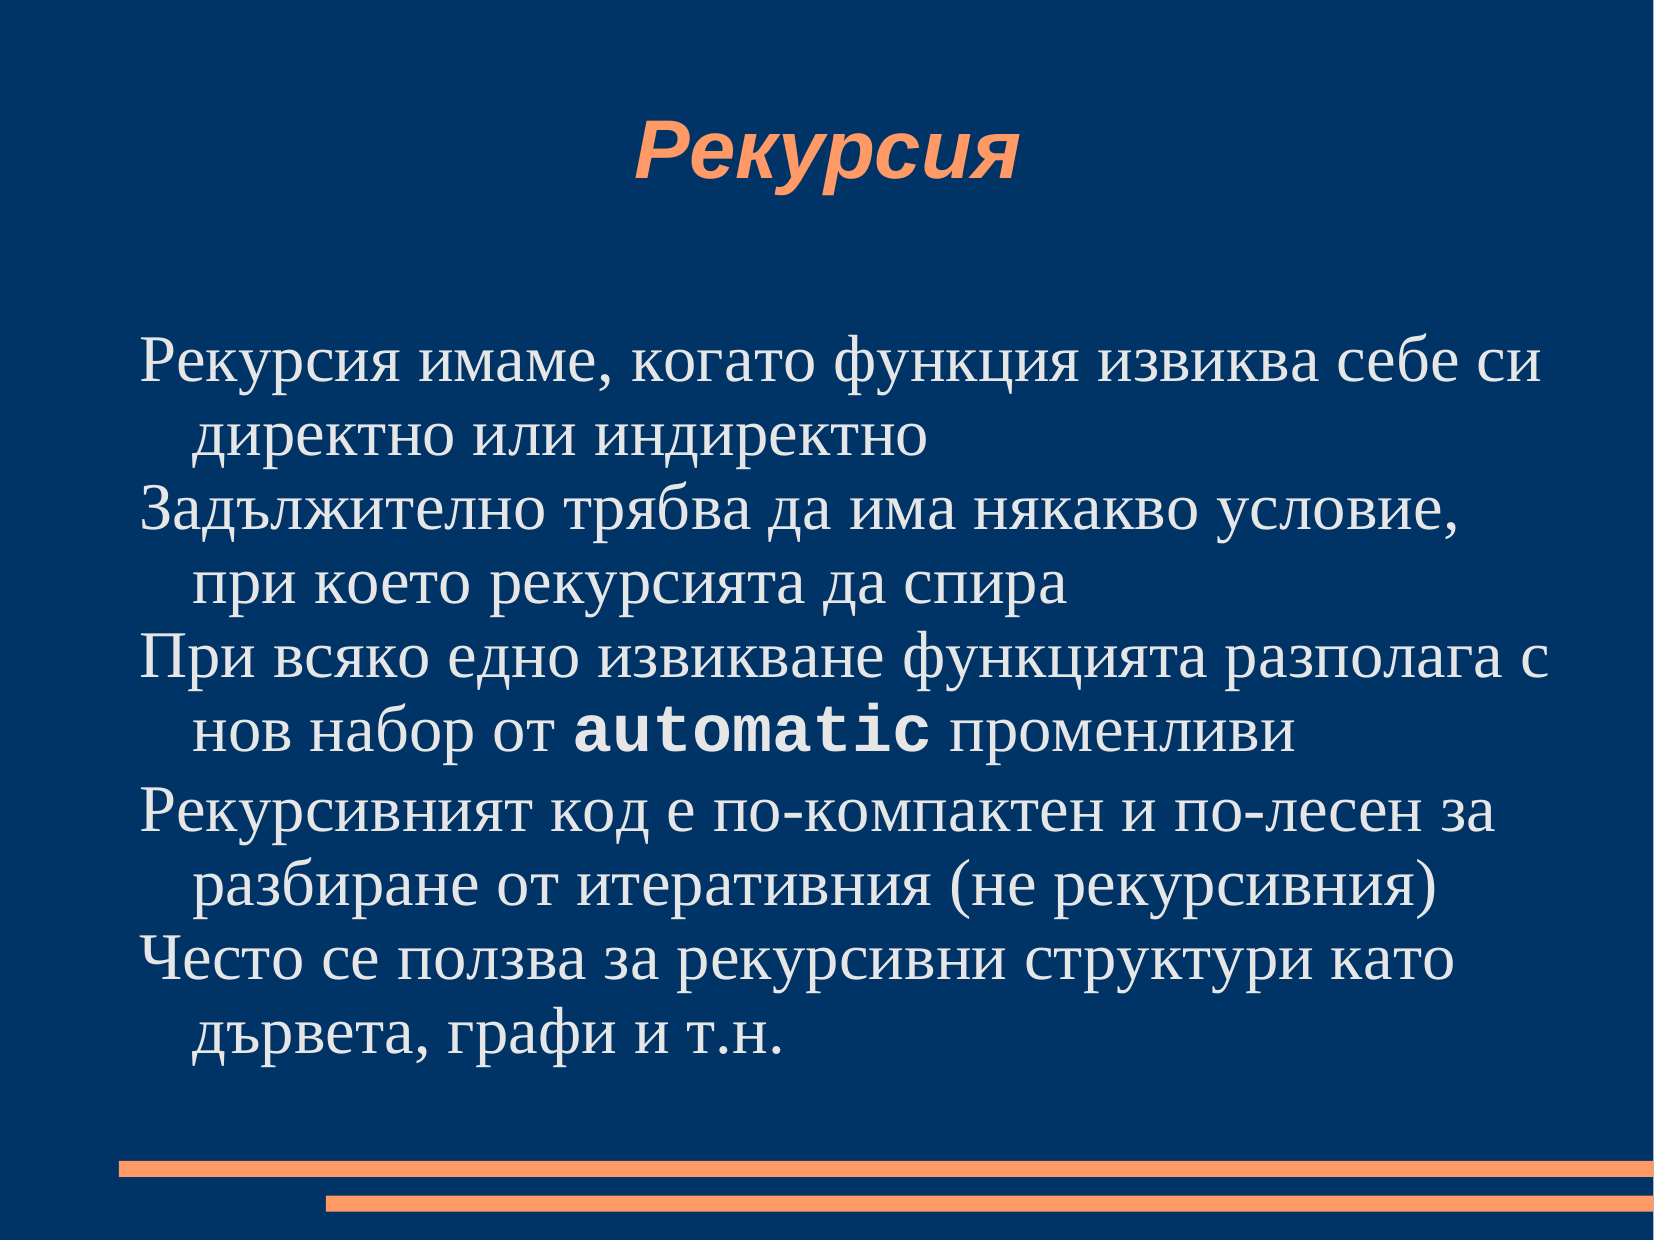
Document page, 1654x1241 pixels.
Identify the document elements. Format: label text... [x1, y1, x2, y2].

list Рекурсия имаме, когато функция извиква себе си директно или индиректно Задължително трябва да има някакво условие, при което рекурсията да спира При всяко едно извикване функцията разполага с нов набор от automatic променливи Рекурсивният код е по-компактен и по-лесен за разбиране от итеративния (не рекурсивния) Често се ползва за рекурсивни структури като дървета, графи и т.н. [121, 322, 1561, 1133]
title Рекурсия [121, 46, 1534, 254]
